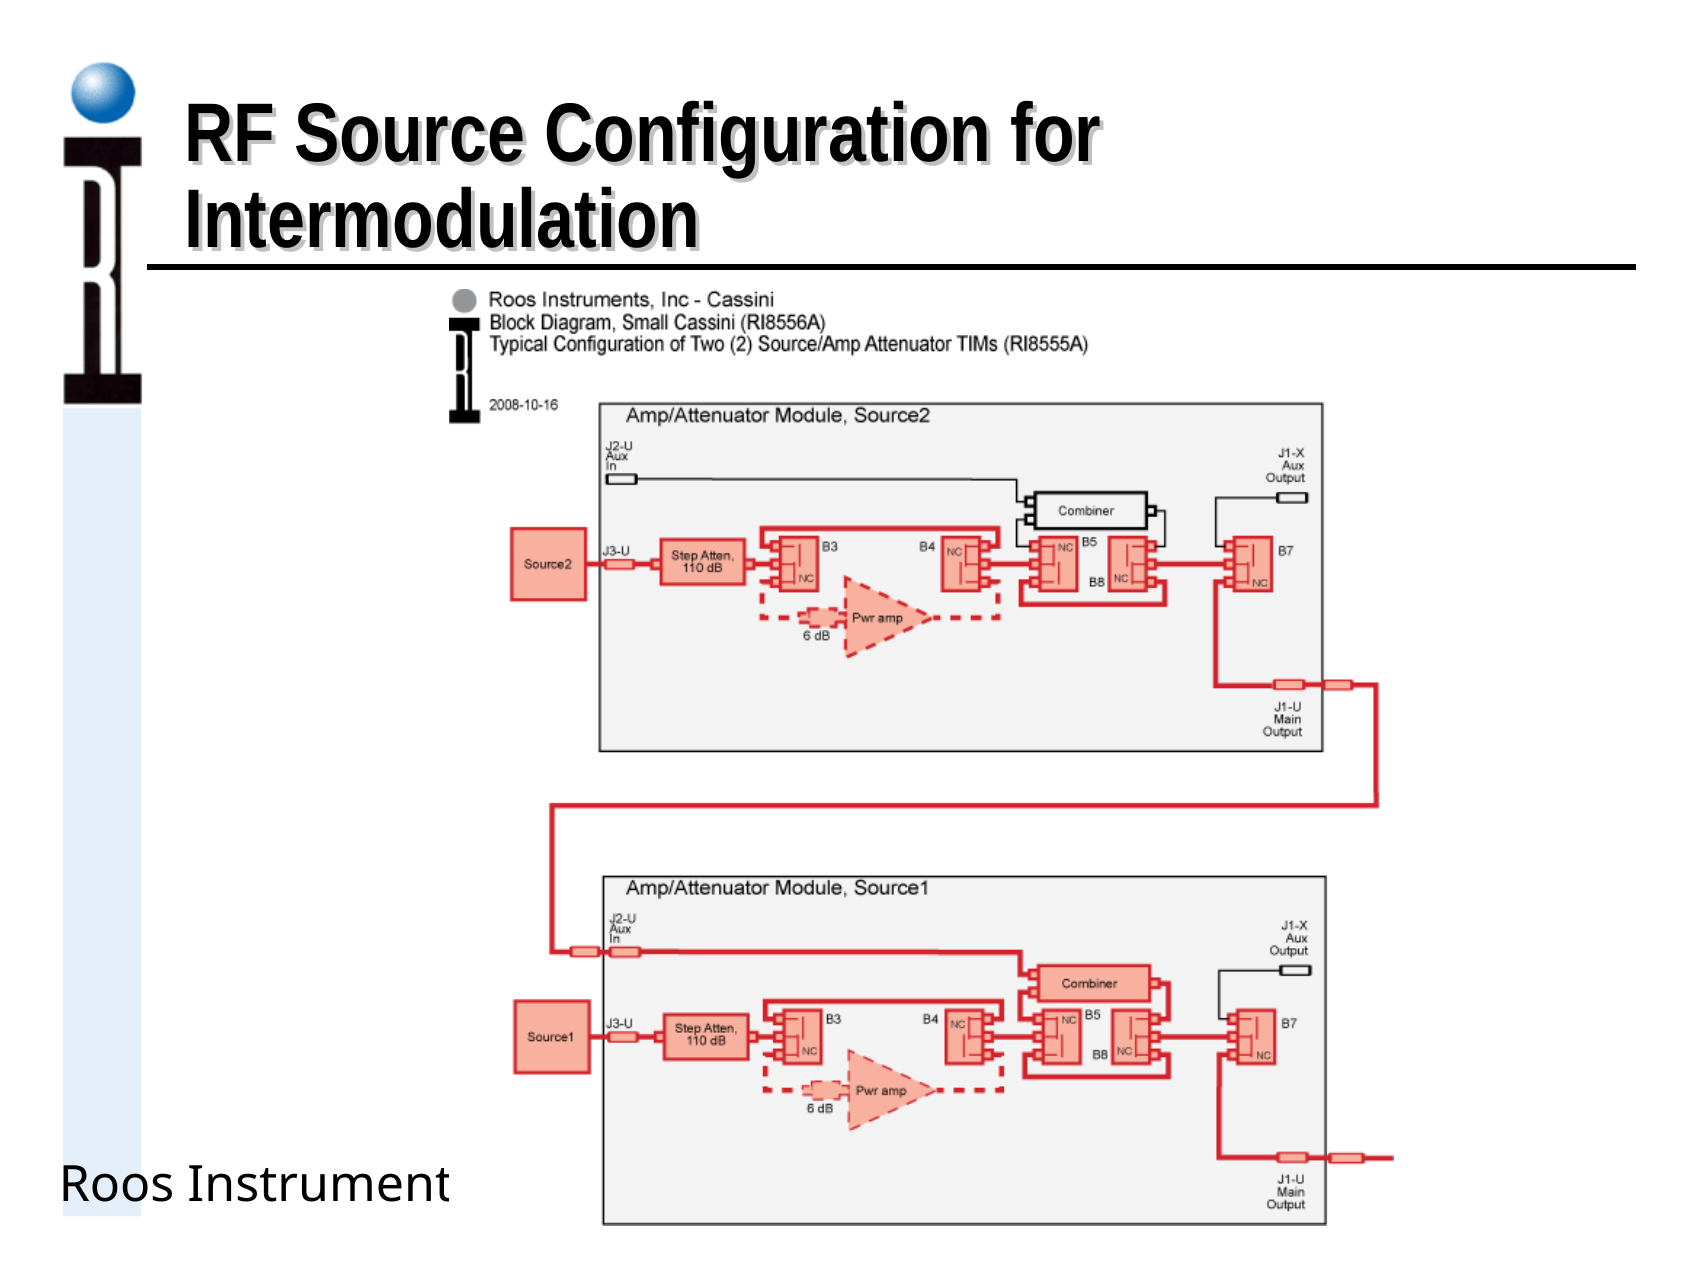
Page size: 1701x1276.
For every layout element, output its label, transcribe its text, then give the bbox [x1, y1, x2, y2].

picture [59, 58, 147, 411]
text_box RF Source Configuration for Intermodulation [184, 92, 1539, 280]
picture [449, 289, 1394, 1227]
